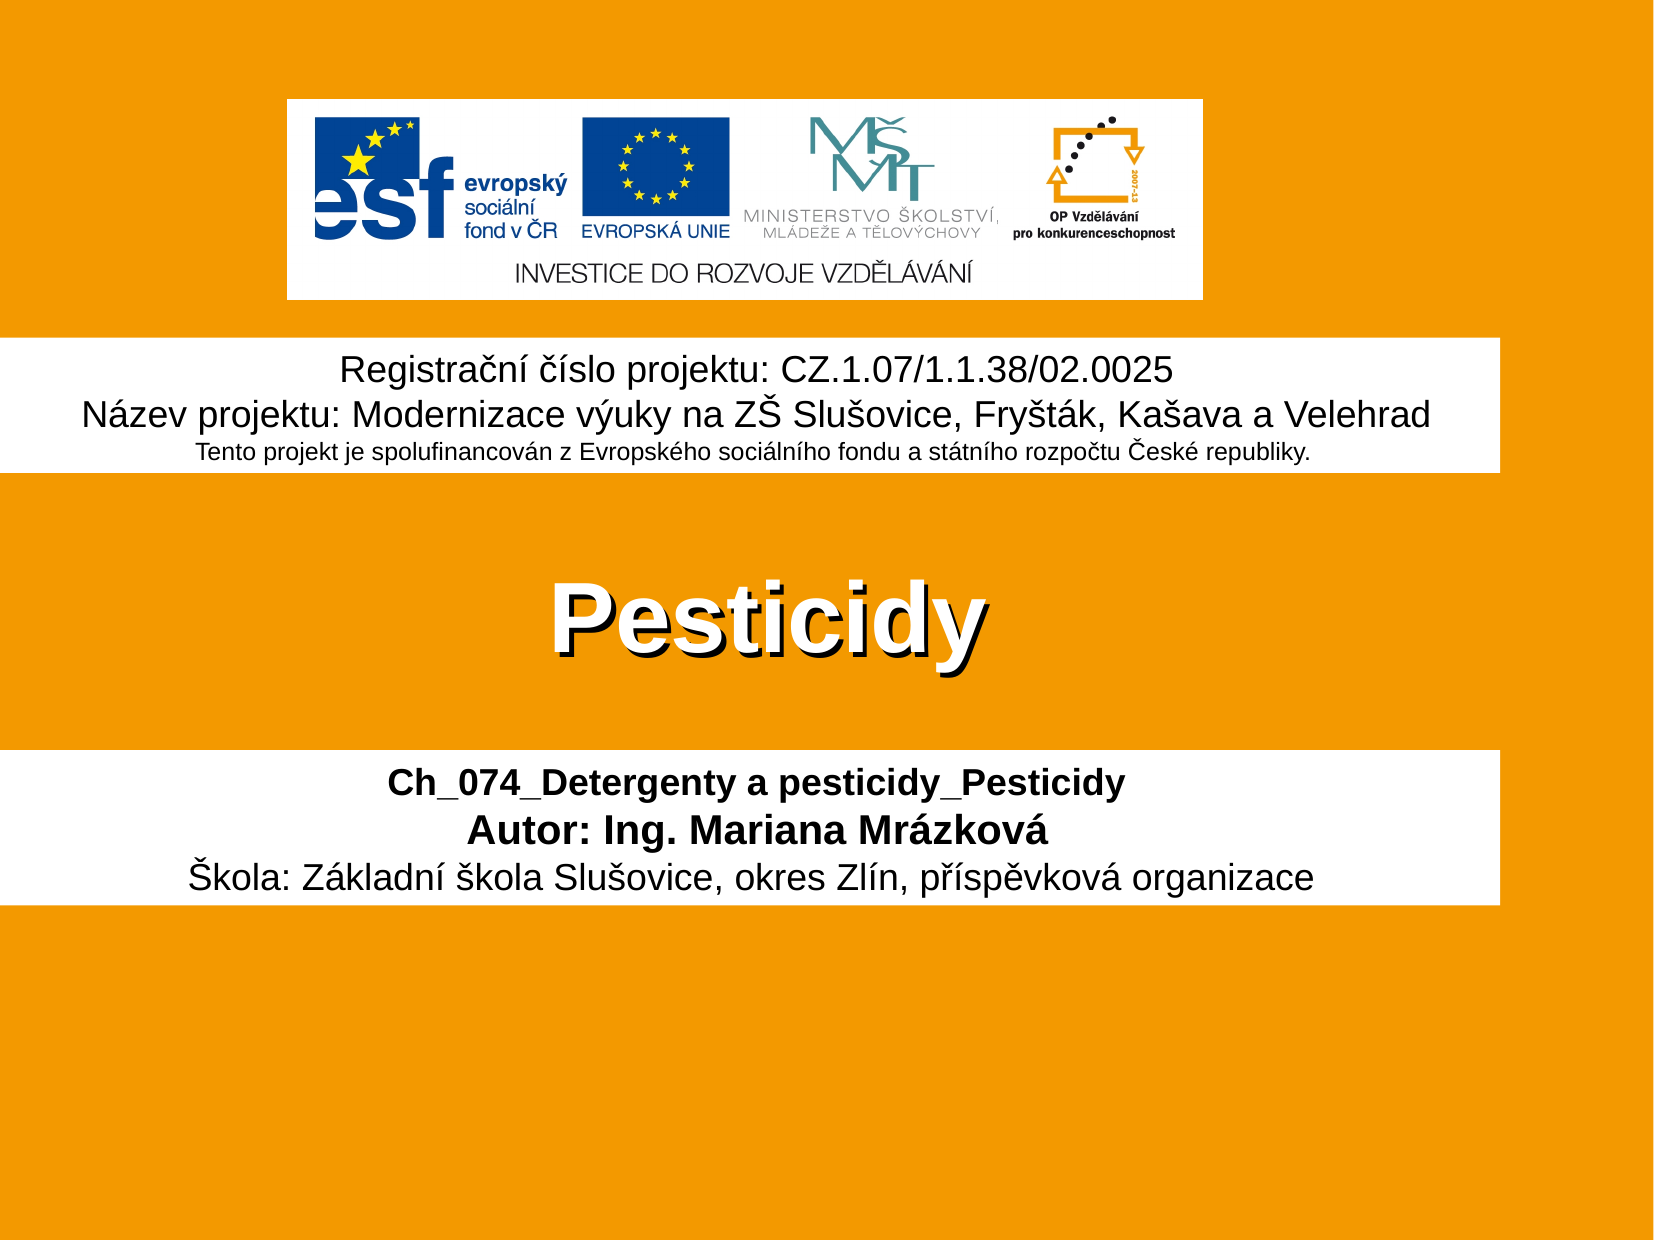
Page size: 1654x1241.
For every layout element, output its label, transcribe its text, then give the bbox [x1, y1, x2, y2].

text_box Ch_074_Detergenty a pesticidy_Pesticidy Autor: Ing. Mariana Mrázková Škola: Základní škola Slušovice, okres Zlín, příspěvková organizace [0, 750, 1501, 906]
text_box Registrační číslo projektu: CZ.1.07/1.1.38/02.0025 Název projektu: Modernizace výuky na ZŠ Slušovice, Fryšták, Kašava a Velehrad Tento projekt je spolufinancován z Evropského sociálního fondu a státního rozpočtu České republiky. [0, 337, 1501, 473]
picture [287, 99, 1203, 300]
title Pesticidy [112, 537, 1388, 688]
